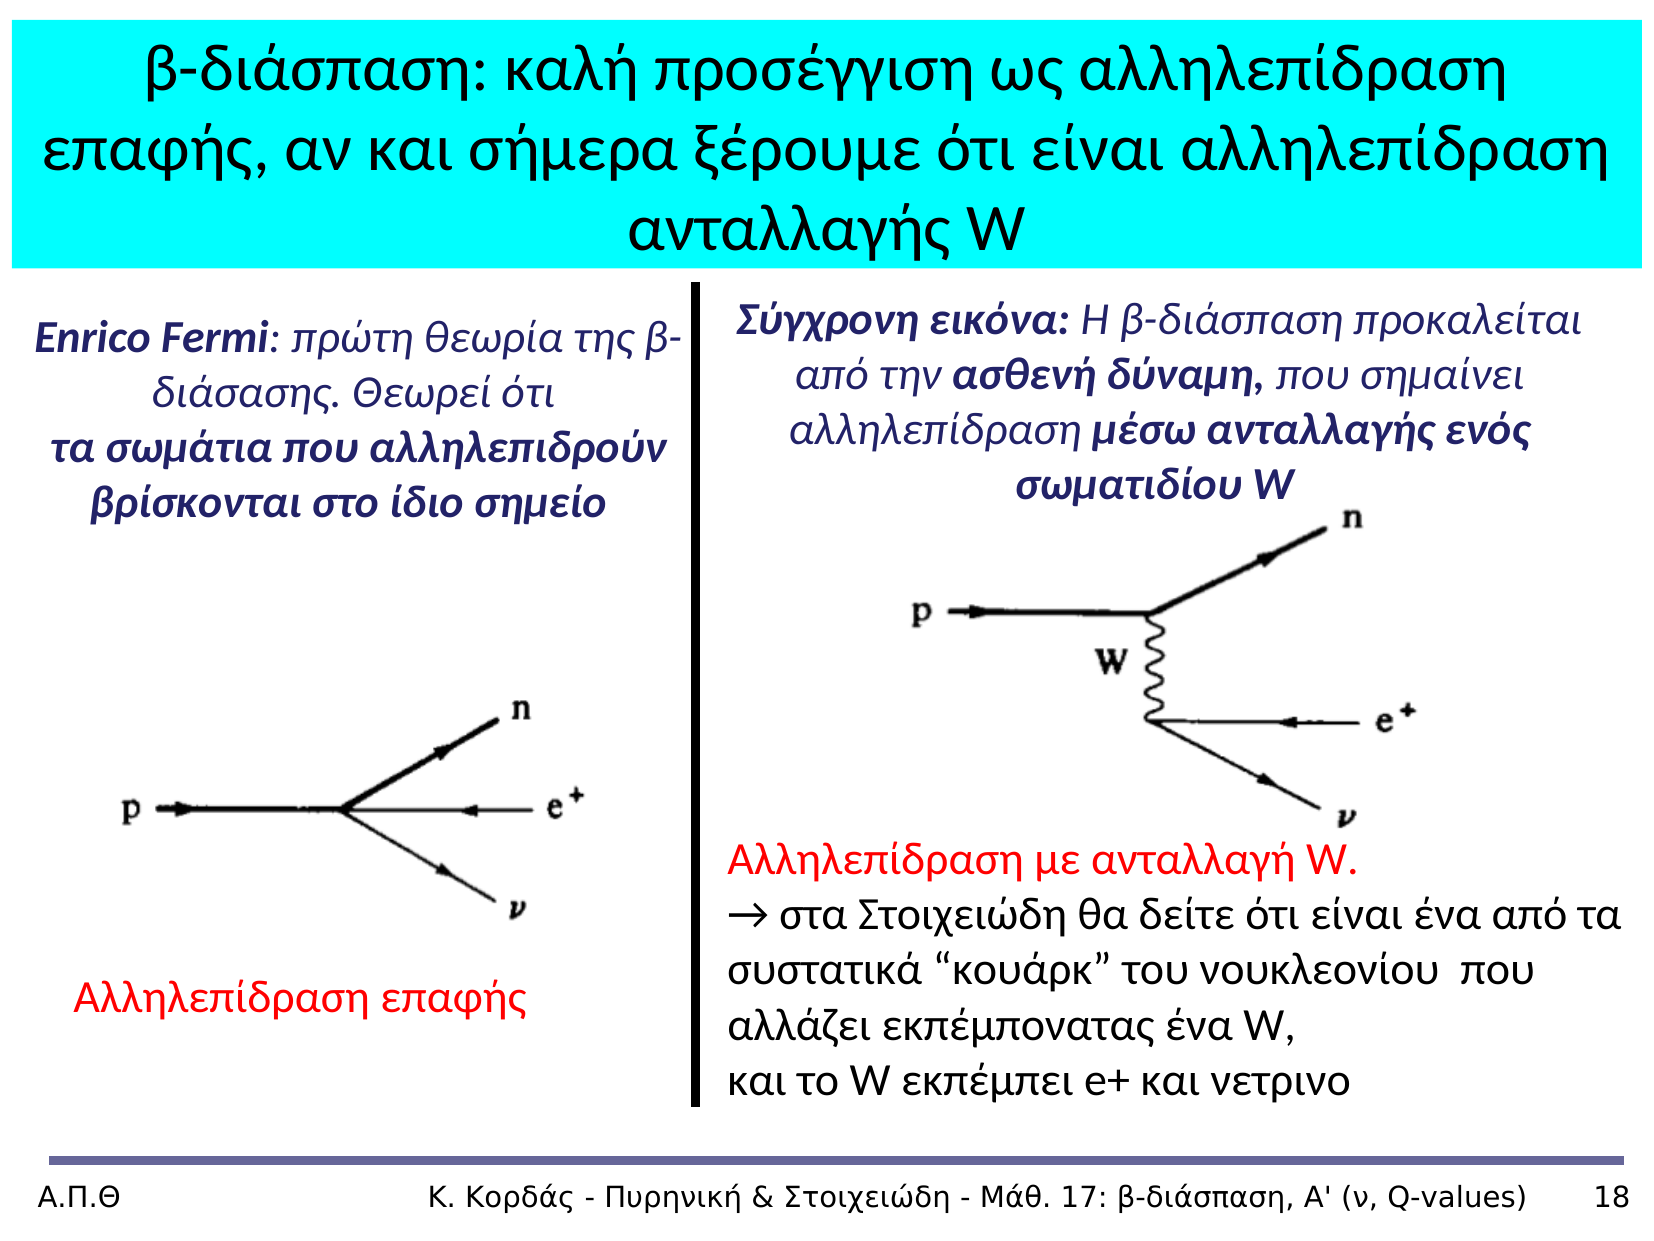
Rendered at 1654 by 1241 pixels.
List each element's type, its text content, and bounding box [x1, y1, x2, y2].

text_box Enrico Fermi: πρώτη θεωρία της β-διάσασης. Θεωρεί ότι τα σωμάτια που αλληλεπιδρούν βρίσκονται στο ίδιο σημείο [8, 298, 691, 535]
text_box Αλληλεπίδραση με ανταλλαγή W. → στα Στοιχειώδη θα δείτε ότι είναι ένα από τα συστατικά “κουάρκ” του νουκλεονίου που αλλάζει εκπέμπονατας ένα W, και το W εκπέμπει e+ και νετρινο [712, 820, 1654, 1113]
text_box β-διάσπαση: καλή προσέγγιση ως αλληλεπίδραση επαφής, αν και σήμερα ξέρουμε ότι είναι αλληλεπίδραση ανταλλαγής W [11, 19, 1642, 269]
text_box Σύγχρονη εικόνα: Η β-διάσπαση προκαλείται από την ασθενή δύναμη, που σημαίνει αλληλεπίδραση μέσω ανταλλαγής ενός σωματιδίου W [688, 281, 699, 517]
text_box Σύγχρονη εικόνα: Η β-διάσπαση προκαλείται από την ασθενή δύναμη, που σημαίνει αλληλεπίδραση μέσω ανταλλαγής ενός σωματιδίου W [700, 281, 1630, 517]
picture [825, 517, 1458, 820]
picture [45, 658, 601, 938]
text_box Αλληλεπίδραση επαφής [58, 958, 666, 1030]
